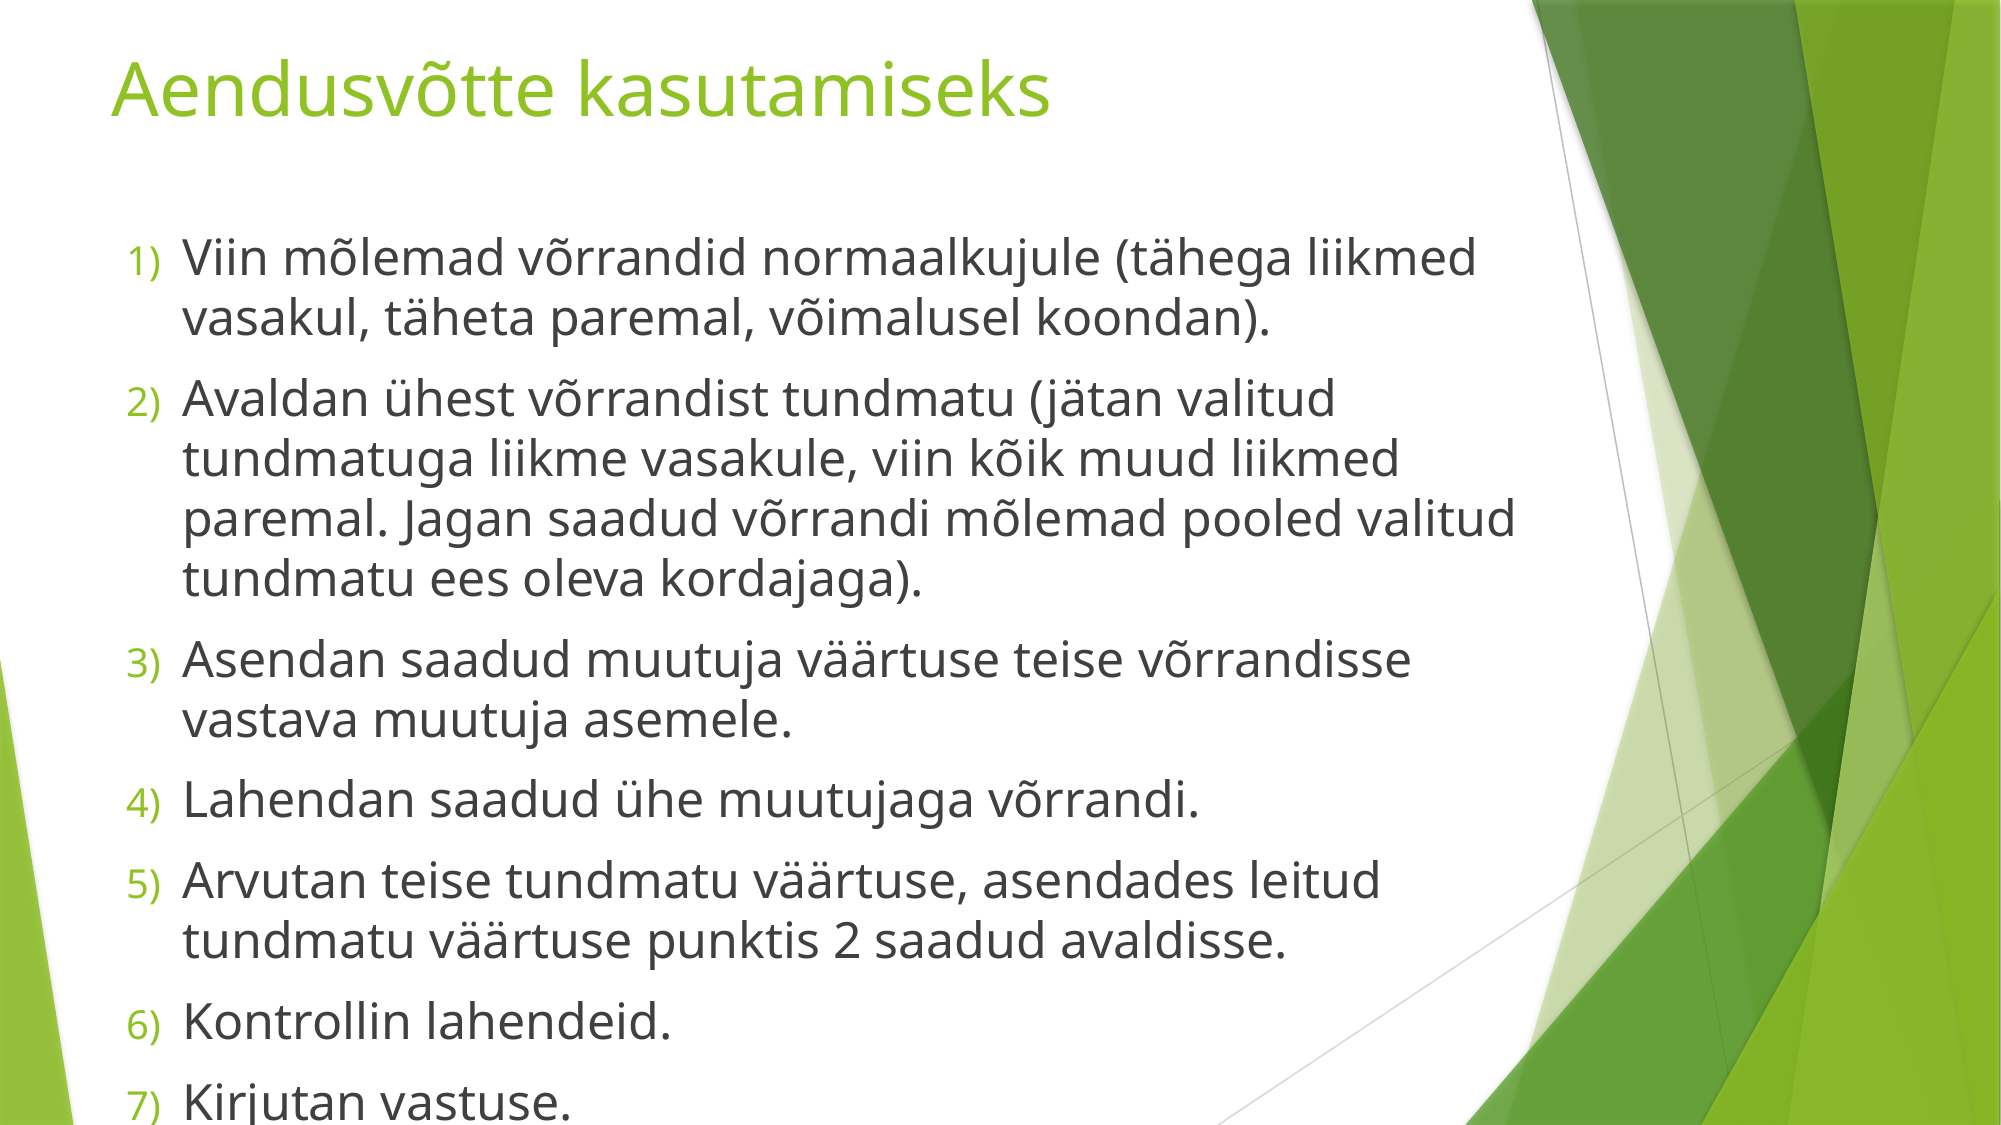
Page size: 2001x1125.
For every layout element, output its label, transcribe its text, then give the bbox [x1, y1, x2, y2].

list Viin mõlemad võrrandid normaalkujule (tähega liikmed vasakul, täheta paremal, võimalusel koondan). Avaldan ühest võrrandist tundmatu (jätan valitud tundmatuga liikme vasakule, viin kõik muud liikmed paremal. Jagan saadud võrrandi mõlemad pooled valitud tundmatu ees oleva kordajaga). Asendan saadud muutuja väärtuse teise võrrandisse vastava muutuja asemele. Lahendan saadud ühe muutujaga võrrandi. Arvutan teise tundmatu väärtuse, asendades leitud tundmatu väärtuse punktis 2 saadud avaldisse. Kontrollin lahendeid. Kirjutan vastuse. [111, 217, 1568, 1125]
title Aendusvõtte kasutamiseks [96, 33, 1508, 251]
